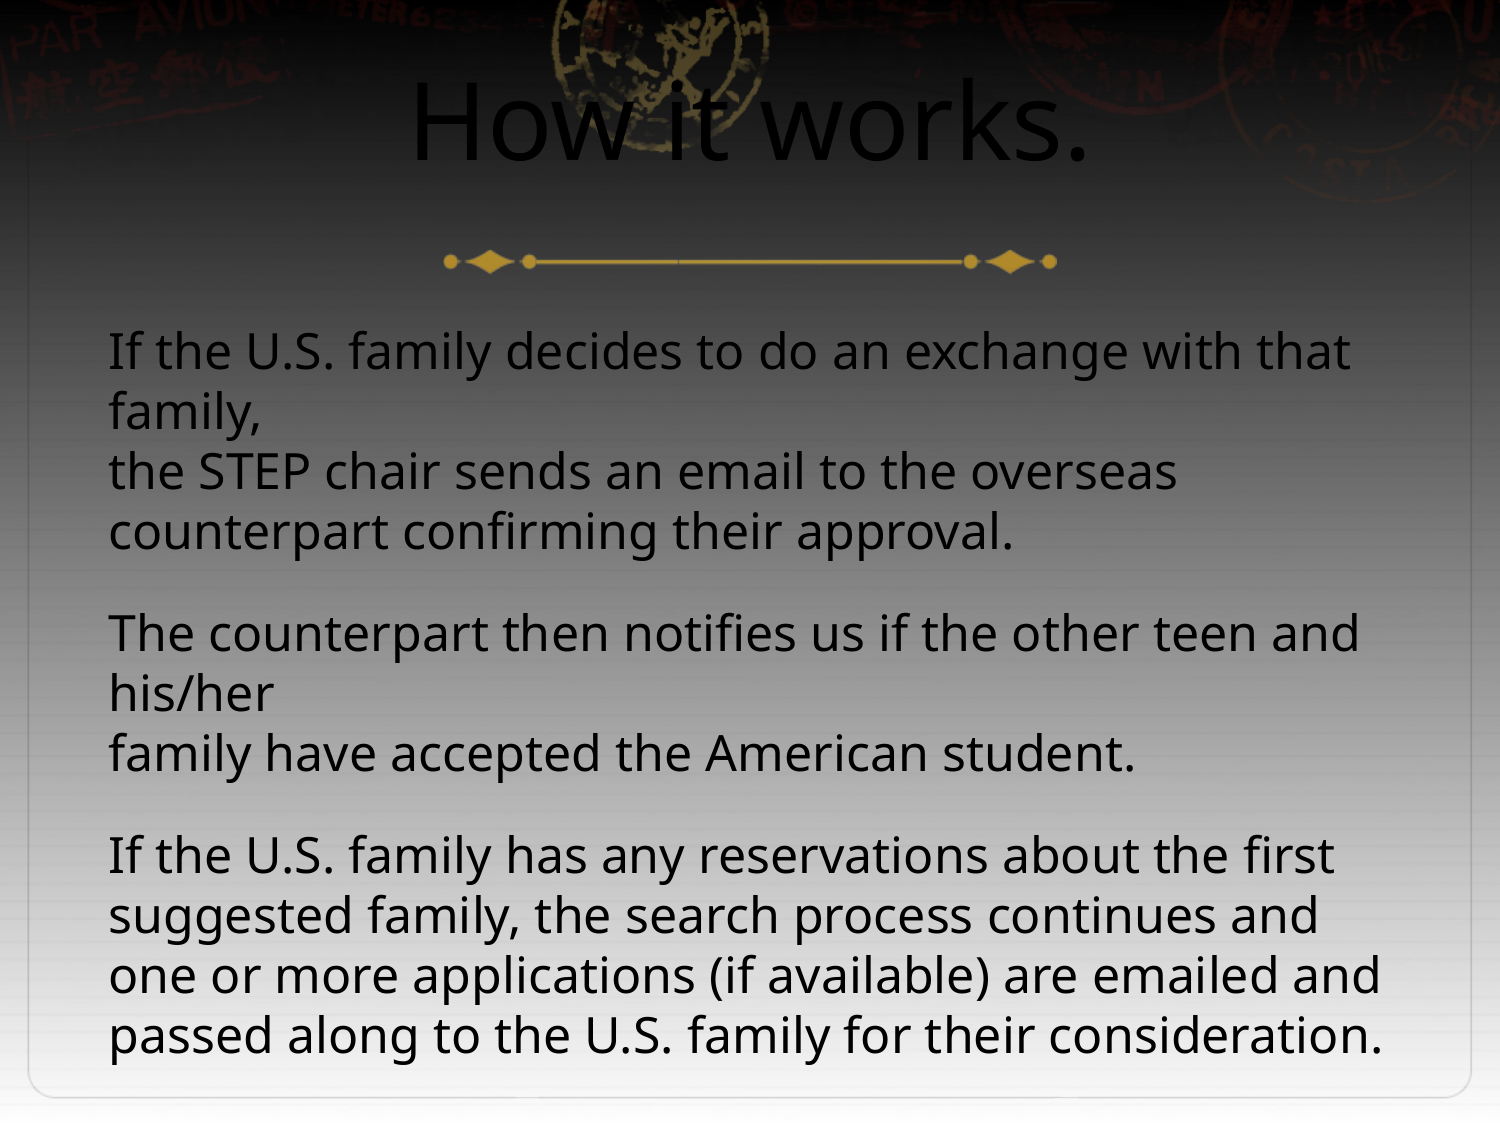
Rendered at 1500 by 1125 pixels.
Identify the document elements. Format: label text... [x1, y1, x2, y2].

picture [0, 0, 1500, 1125]
list If the U.S. family decides to do an exchange with that family, the STEP chair sends an email to the overseas counterpart confirming their approval. The counterpart then notifies us if the other teen and his/her family have accepted the American student. If the U.S. family has any reservations about the first suggested family, the search process continues and one or more applications (if available) are emailed and passed along to the U.S. family for their consideration. [93, 312, 1407, 988]
title How it works. [93, 45, 1407, 233]
